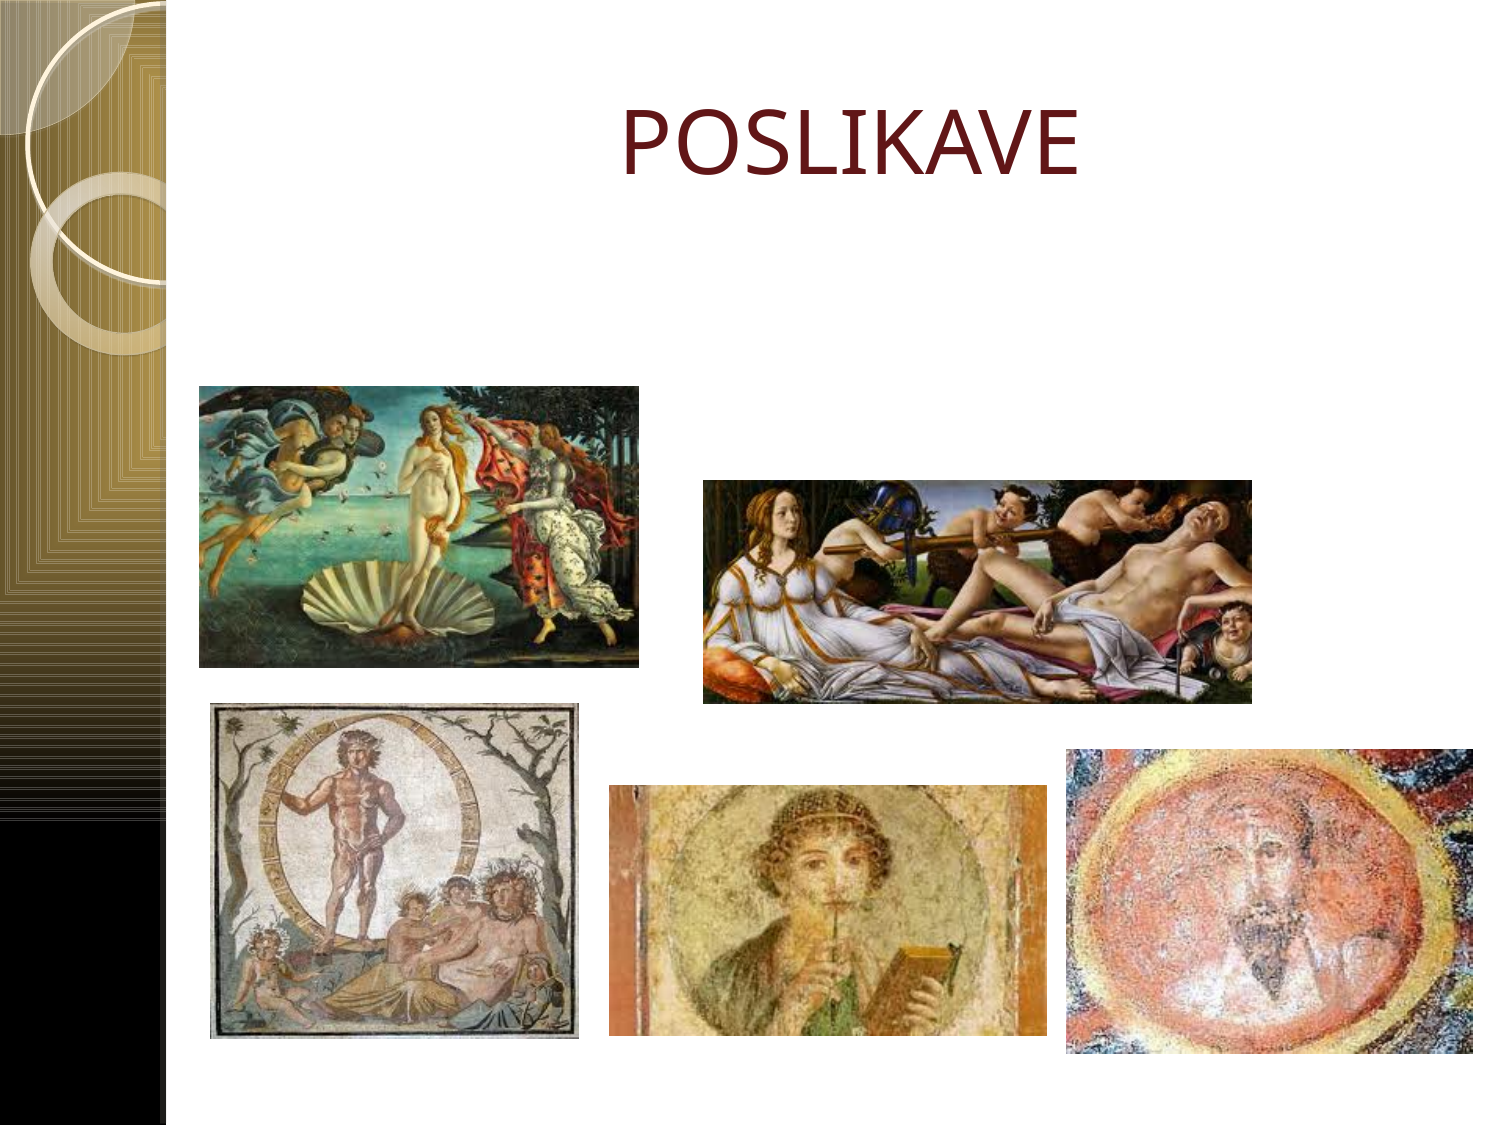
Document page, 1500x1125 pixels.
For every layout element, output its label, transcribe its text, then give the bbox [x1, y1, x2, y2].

picture [703, 480, 1252, 704]
picture [199, 386, 639, 668]
picture [1066, 749, 1473, 1054]
picture [210, 703, 579, 1040]
title POSLIKAVE [235, 45, 1466, 233]
picture [609, 785, 1047, 1036]
